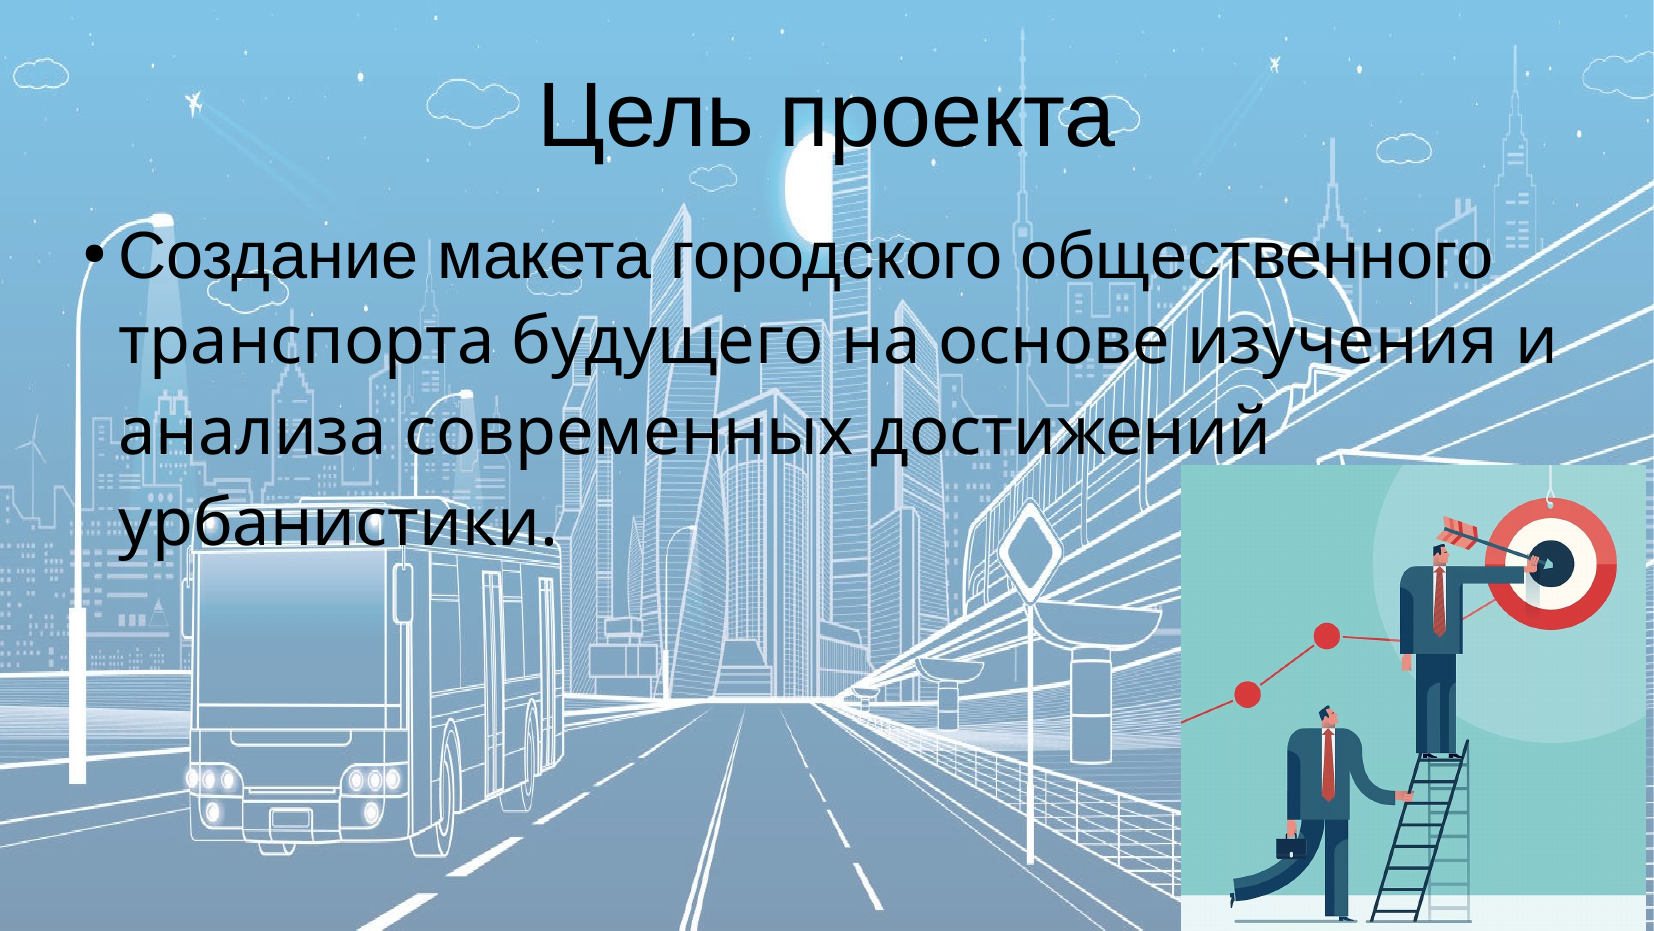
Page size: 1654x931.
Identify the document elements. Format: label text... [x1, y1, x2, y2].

title Цель проекта [82, 37, 1571, 193]
picture [1181, 465, 1646, 931]
list Создание макета городского общественного транспорта будущего на основе изучения и анализа современных достижений урбанистики. [82, 217, 1571, 758]
